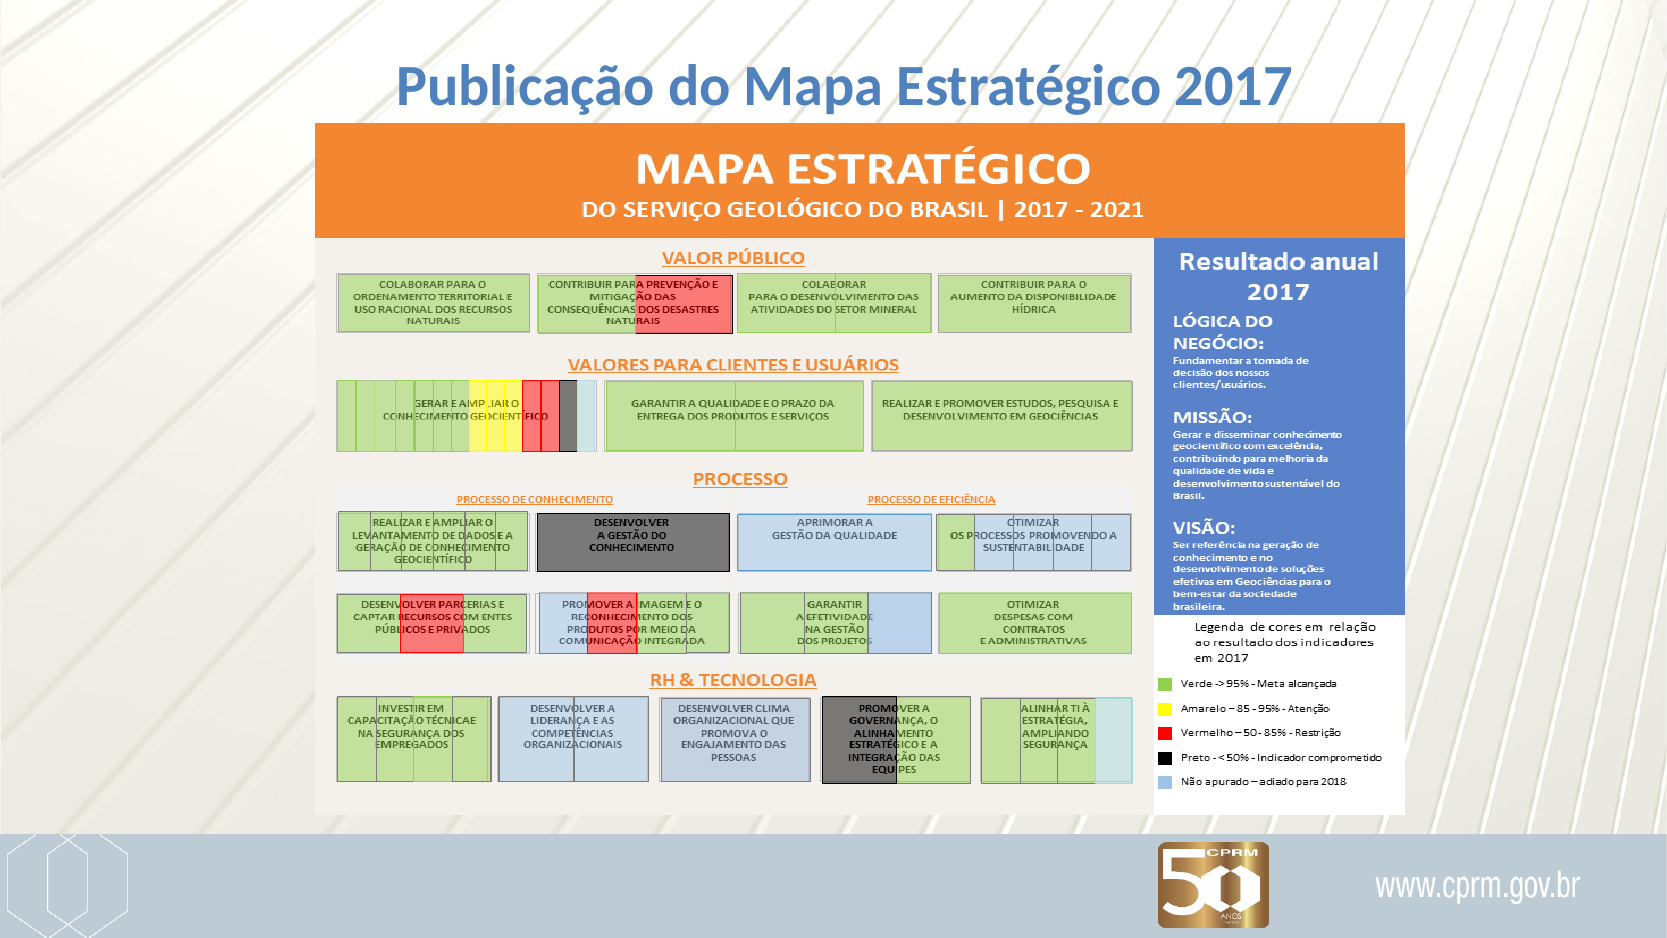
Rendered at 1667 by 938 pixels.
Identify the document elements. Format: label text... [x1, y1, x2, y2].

text_box Publicação do Mapa Estratégico 2017 [219, 39, 1469, 126]
picture [0, 0, 1667, 938]
